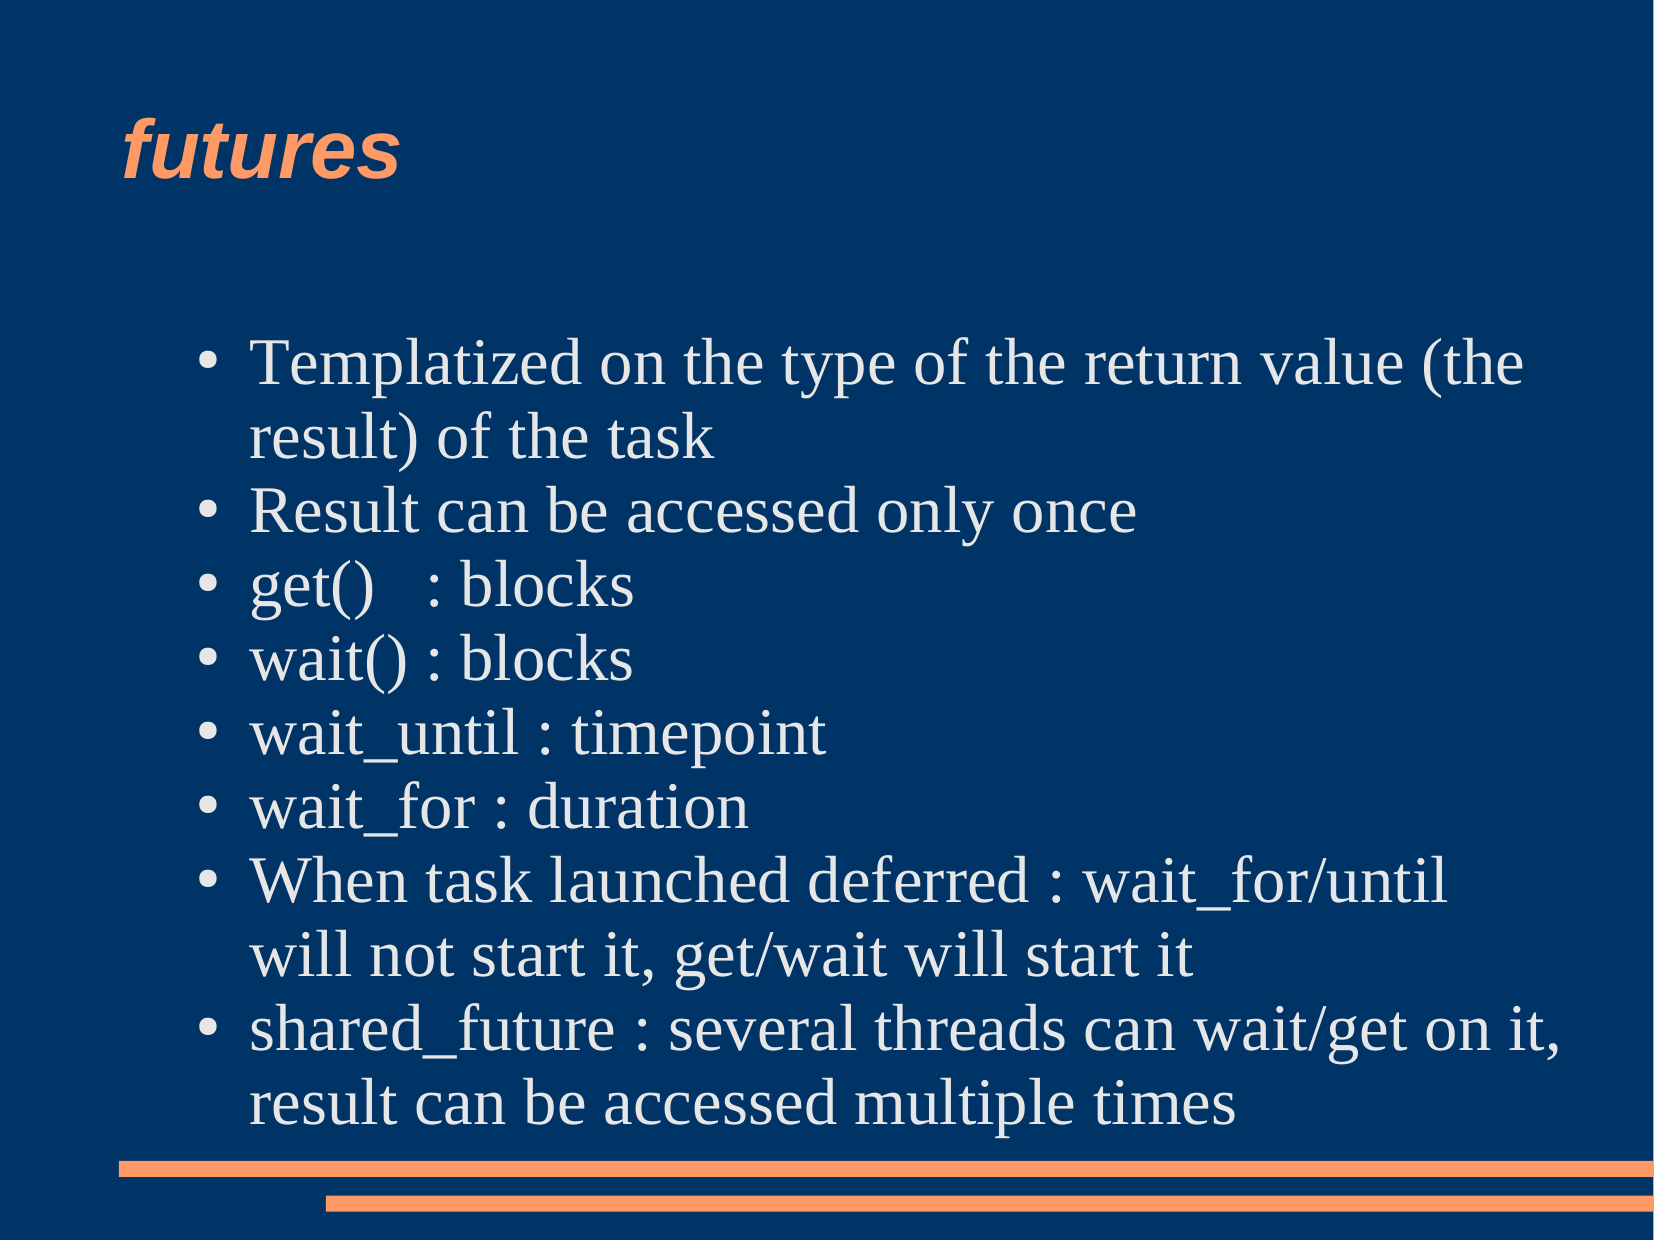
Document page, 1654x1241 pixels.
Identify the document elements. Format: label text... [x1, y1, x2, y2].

title futures [121, 46, 1534, 254]
list Templatized on the type of the return value (the result) of the task Result can be accessed only once get() : blocks wait() : blocks wait_until : timepoint wait_for : duration When task launched deferred : wait_for/until will not start it, get/wait will start it shared_future : several threads can wait/get on it, result can be accessed multiple times [178, 324, 1570, 1180]
